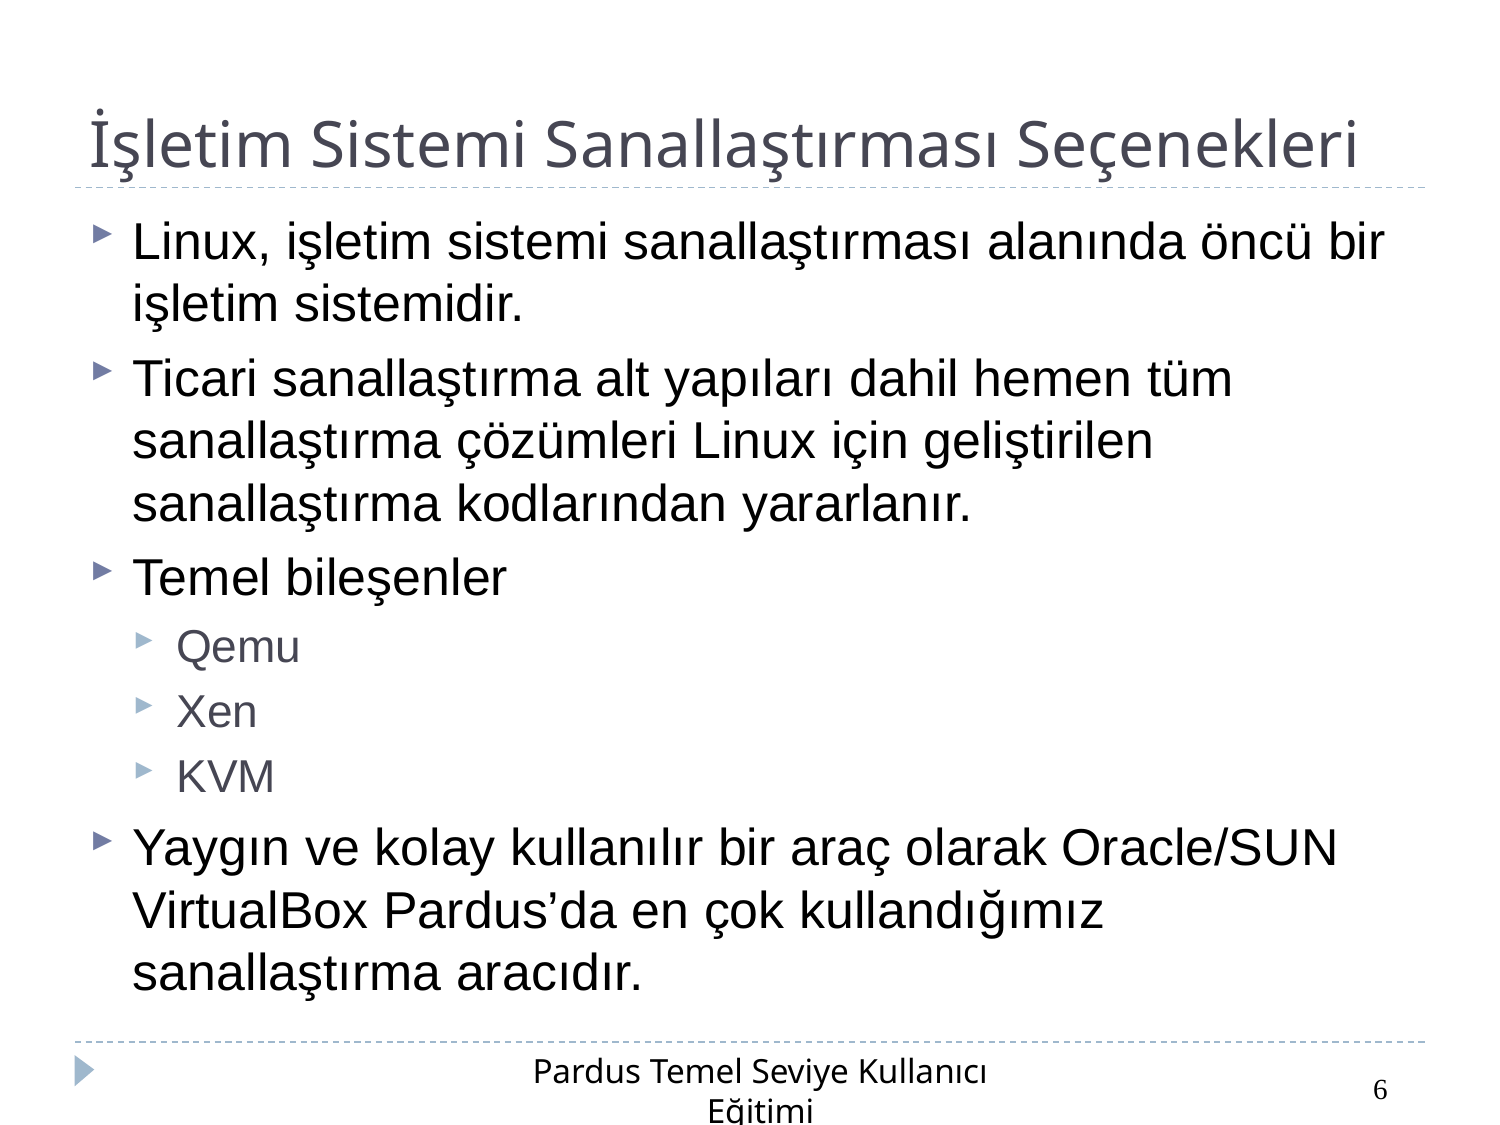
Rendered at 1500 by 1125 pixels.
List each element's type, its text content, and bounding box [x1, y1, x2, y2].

title İşletim Sistemi Sanallaştırması Seçenekleri [75, 24, 1425, 188]
list Linux, işletim sistemi sanallaştırması alanında öncü bir işletim sistemidir. Ticari sanallaştırma alt yapıları dahil hemen tüm sanallaştırma çözümleri Linux için geliştirilen sanallaştırma kodlarından yararlanır. Temel bileşenler Qemu Xen KVM Yaygın ve kolay kullanılır bir araç olarak Oracle/SUN VirtualBox Pardus’da en çok kullandığımız sanallaştırma aracıdır. [75, 200, 1425, 1010]
